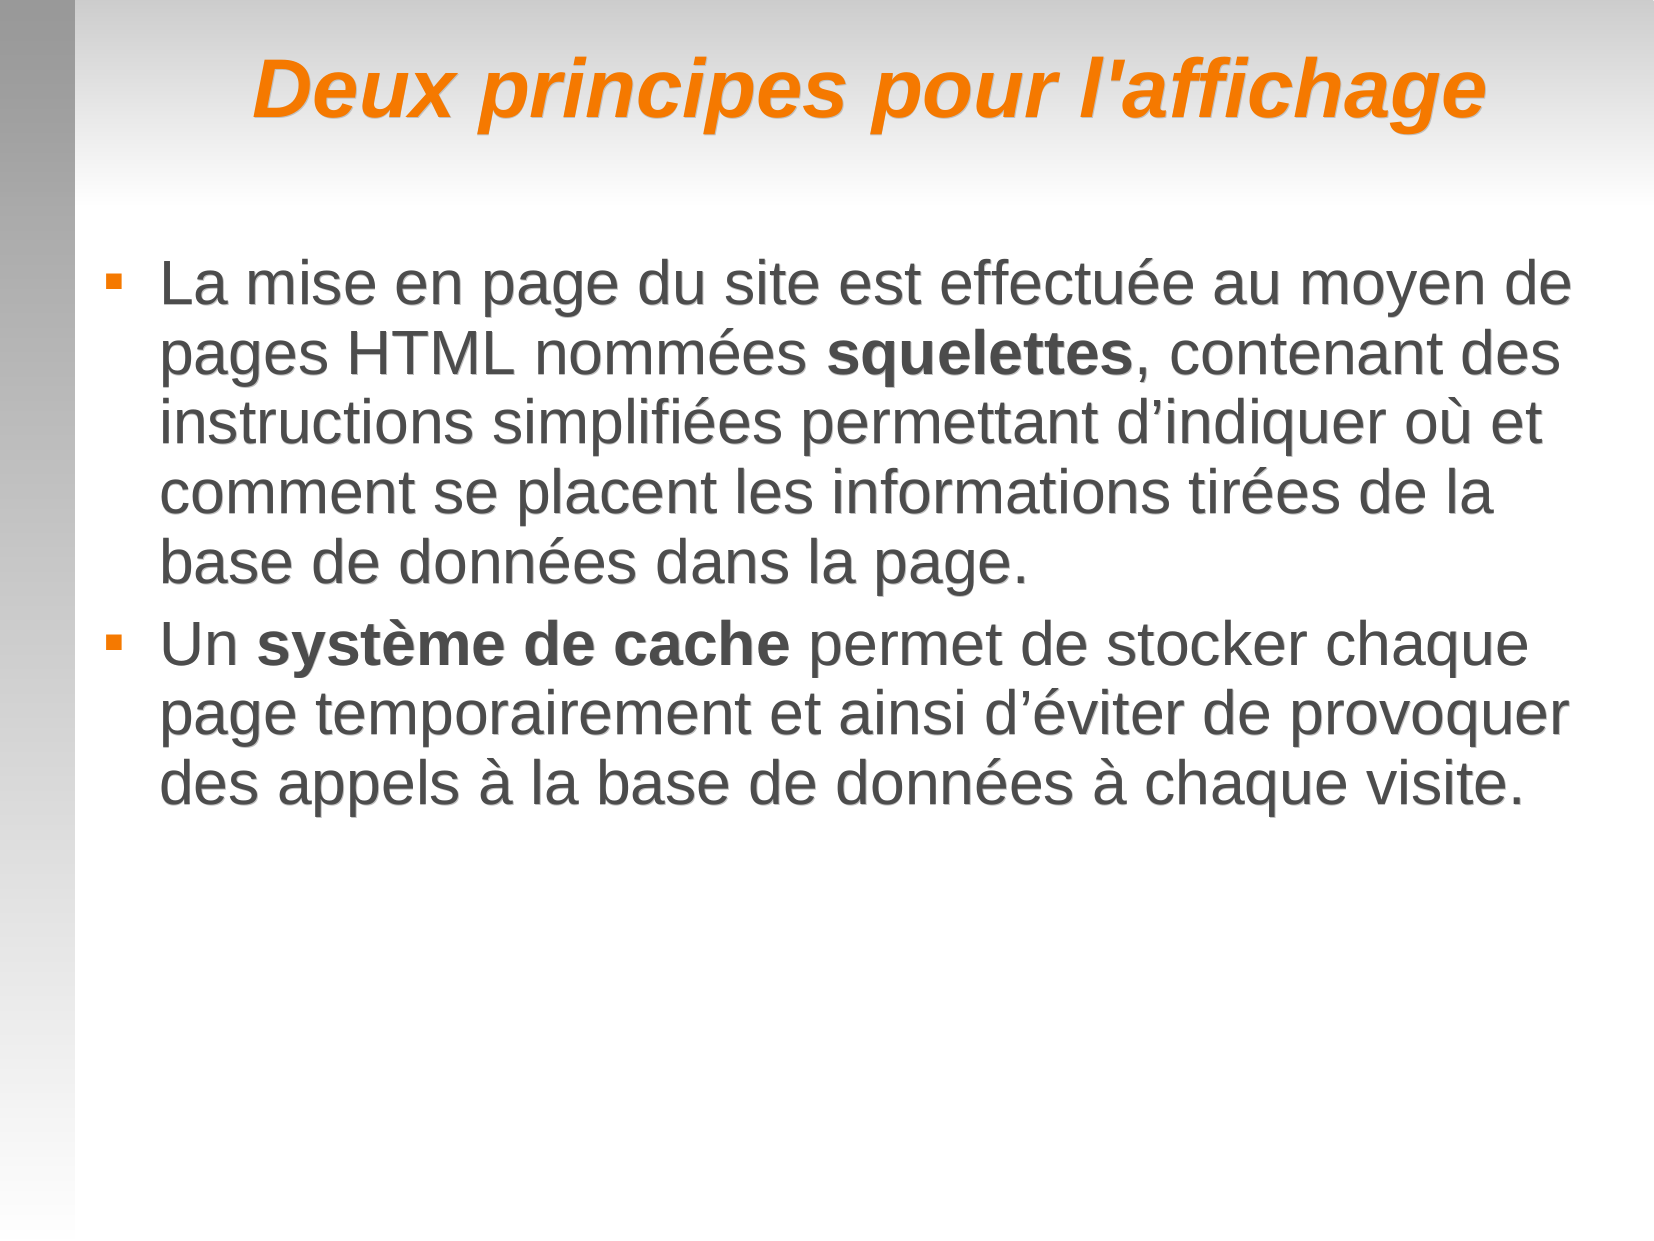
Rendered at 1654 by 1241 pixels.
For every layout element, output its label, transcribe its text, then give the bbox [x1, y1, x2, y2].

list La mise en page du site est effectuée au moyen de pages HTML nommées squelettes, contenant des instructions simplifiées permettant d’indiquer où et comment se placent les informations tirées de la base de données dans la page. Un système de cache permet de stocker chaque page temporairement et ainsi d’éviter de provoquer des appels à la base de données à chaque visite. [88, 248, 1625, 1067]
title Deux principes pour l'affichage [88, 0, 1654, 178]
